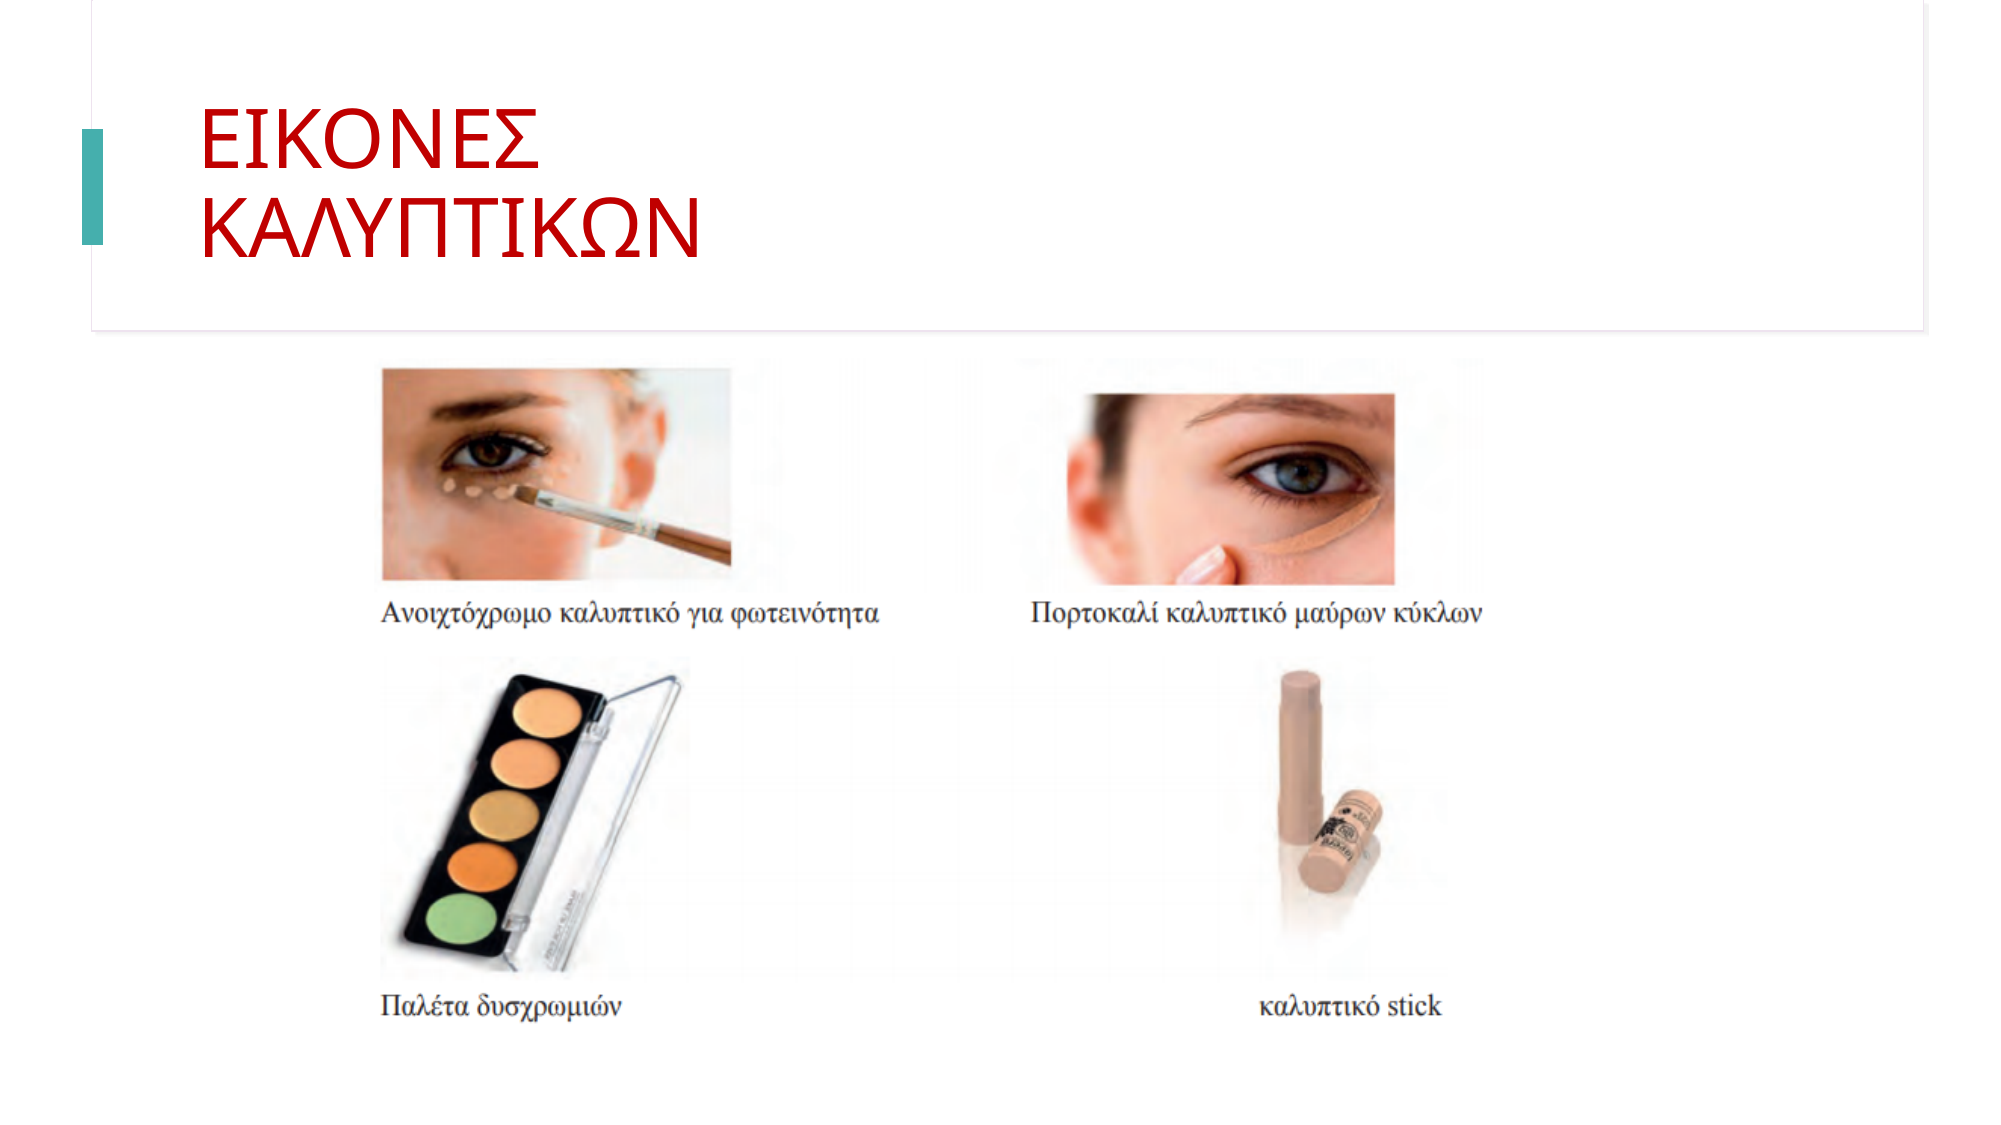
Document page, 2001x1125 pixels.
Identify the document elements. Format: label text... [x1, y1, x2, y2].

picture [210, 357, 1588, 1055]
title ΕΙΚΟΝΕΣ ΚΑΛΥΠΤΙΚΩΝ [183, 90, 1055, 284]
